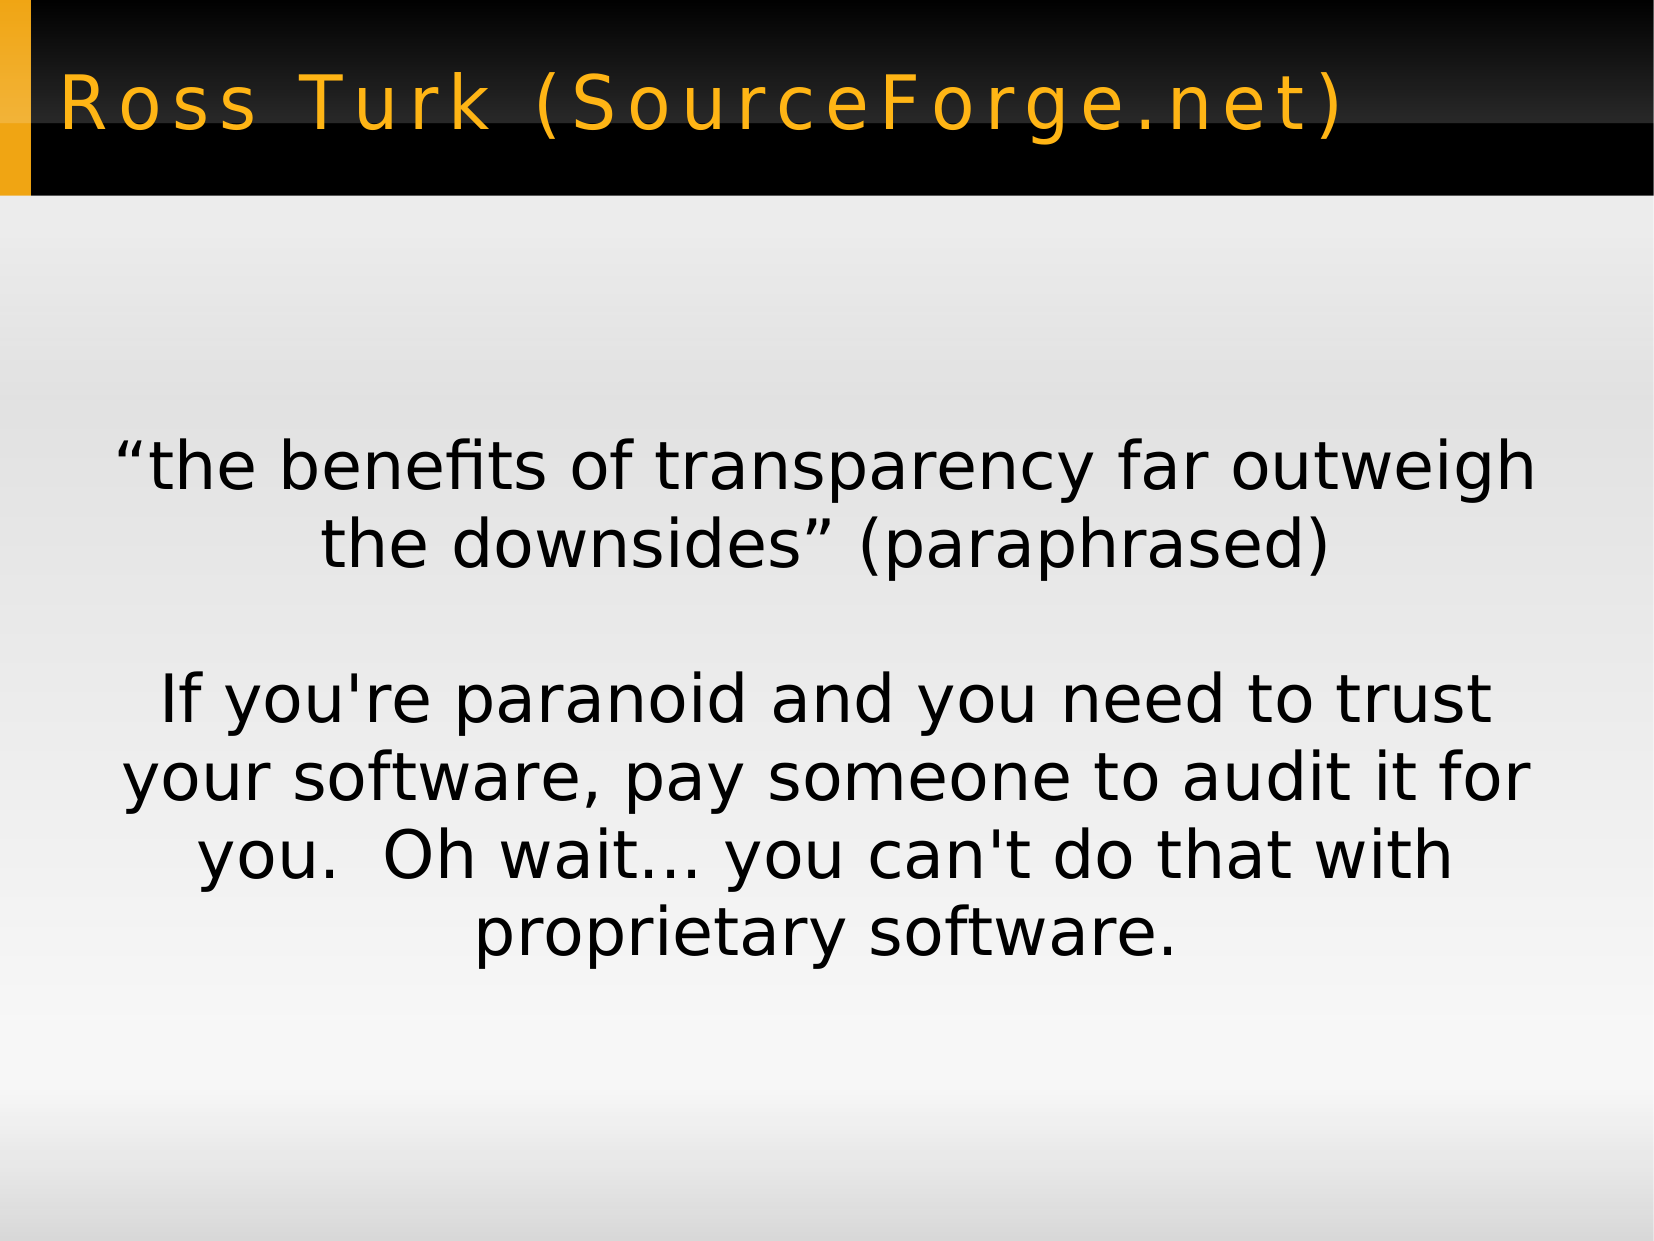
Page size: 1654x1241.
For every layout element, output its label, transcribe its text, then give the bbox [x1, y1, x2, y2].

picture [0, 0, 1654, 1241]
title Ross Turk (SourceForge.net) [59, 36, 1538, 171]
subtitle “the benefits of transparency far outweigh the downsides” (paraphrased) If you're paranoid and you need to trust your software, pay someone to audit it for you. Oh wait... you can't do that with proprietary software. [82, 290, 1571, 1109]
